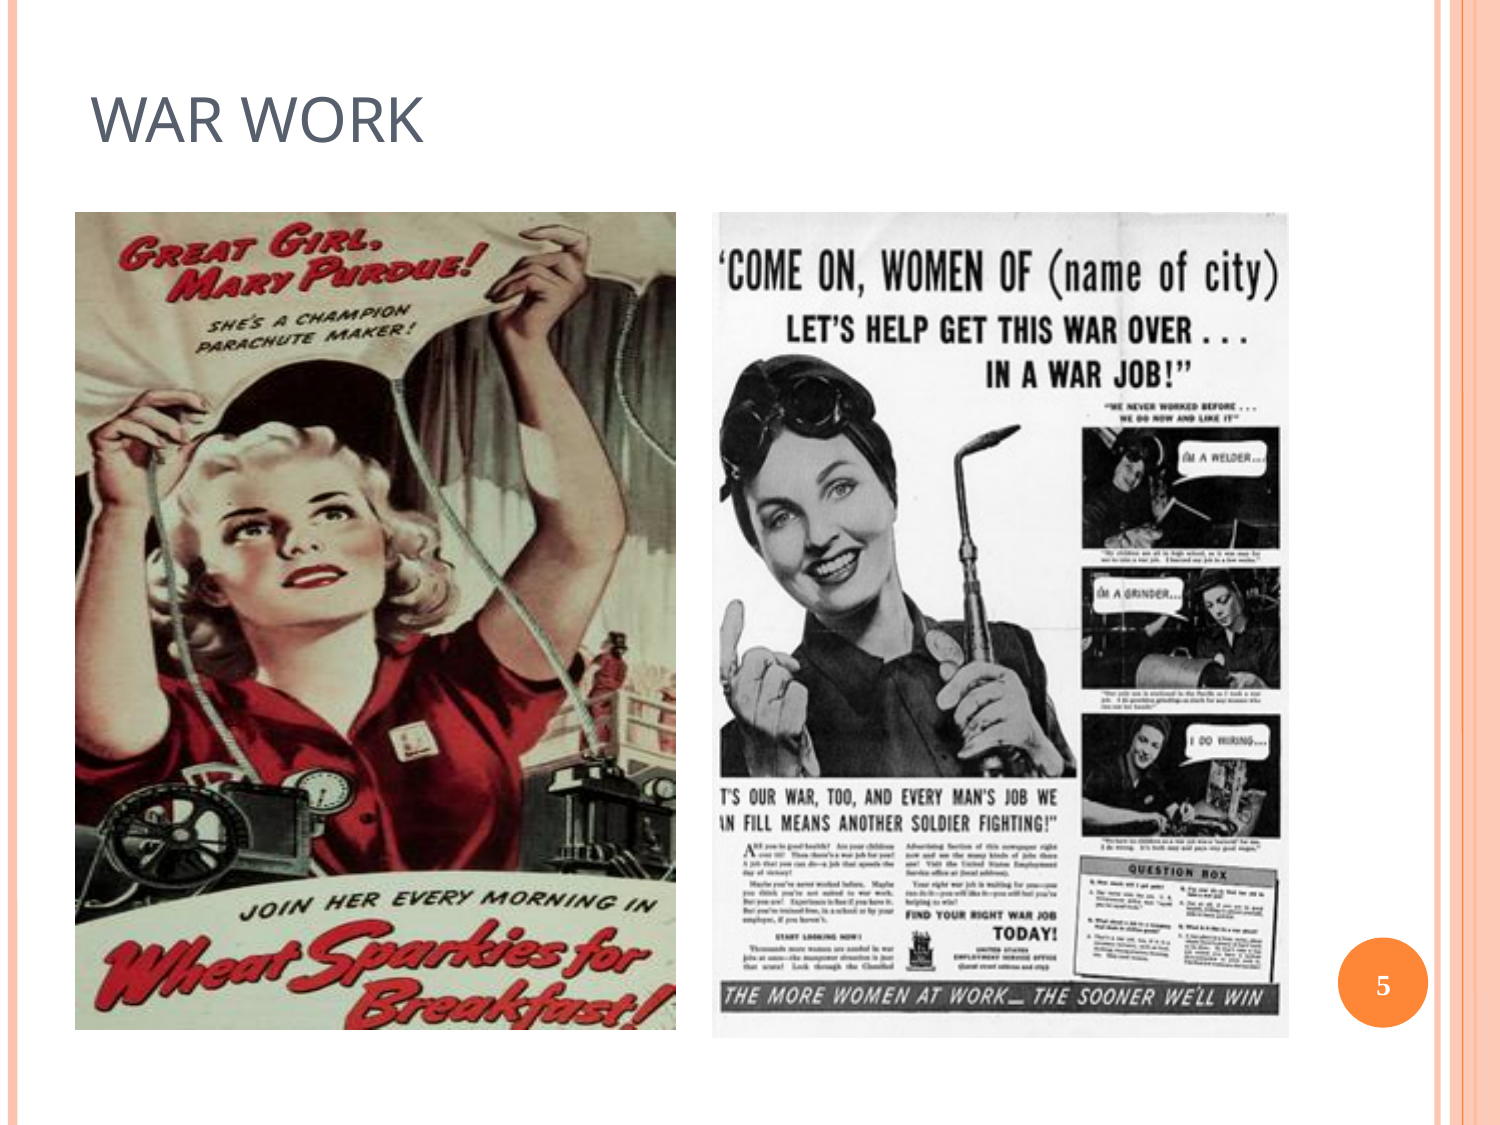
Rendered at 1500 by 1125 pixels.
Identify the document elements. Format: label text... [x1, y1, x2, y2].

title War Work [75, 45, 1300, 163]
picture [712, 212, 1289, 1038]
picture [75, 212, 676, 1030]
text_box [1333, 940, 1434, 1027]
